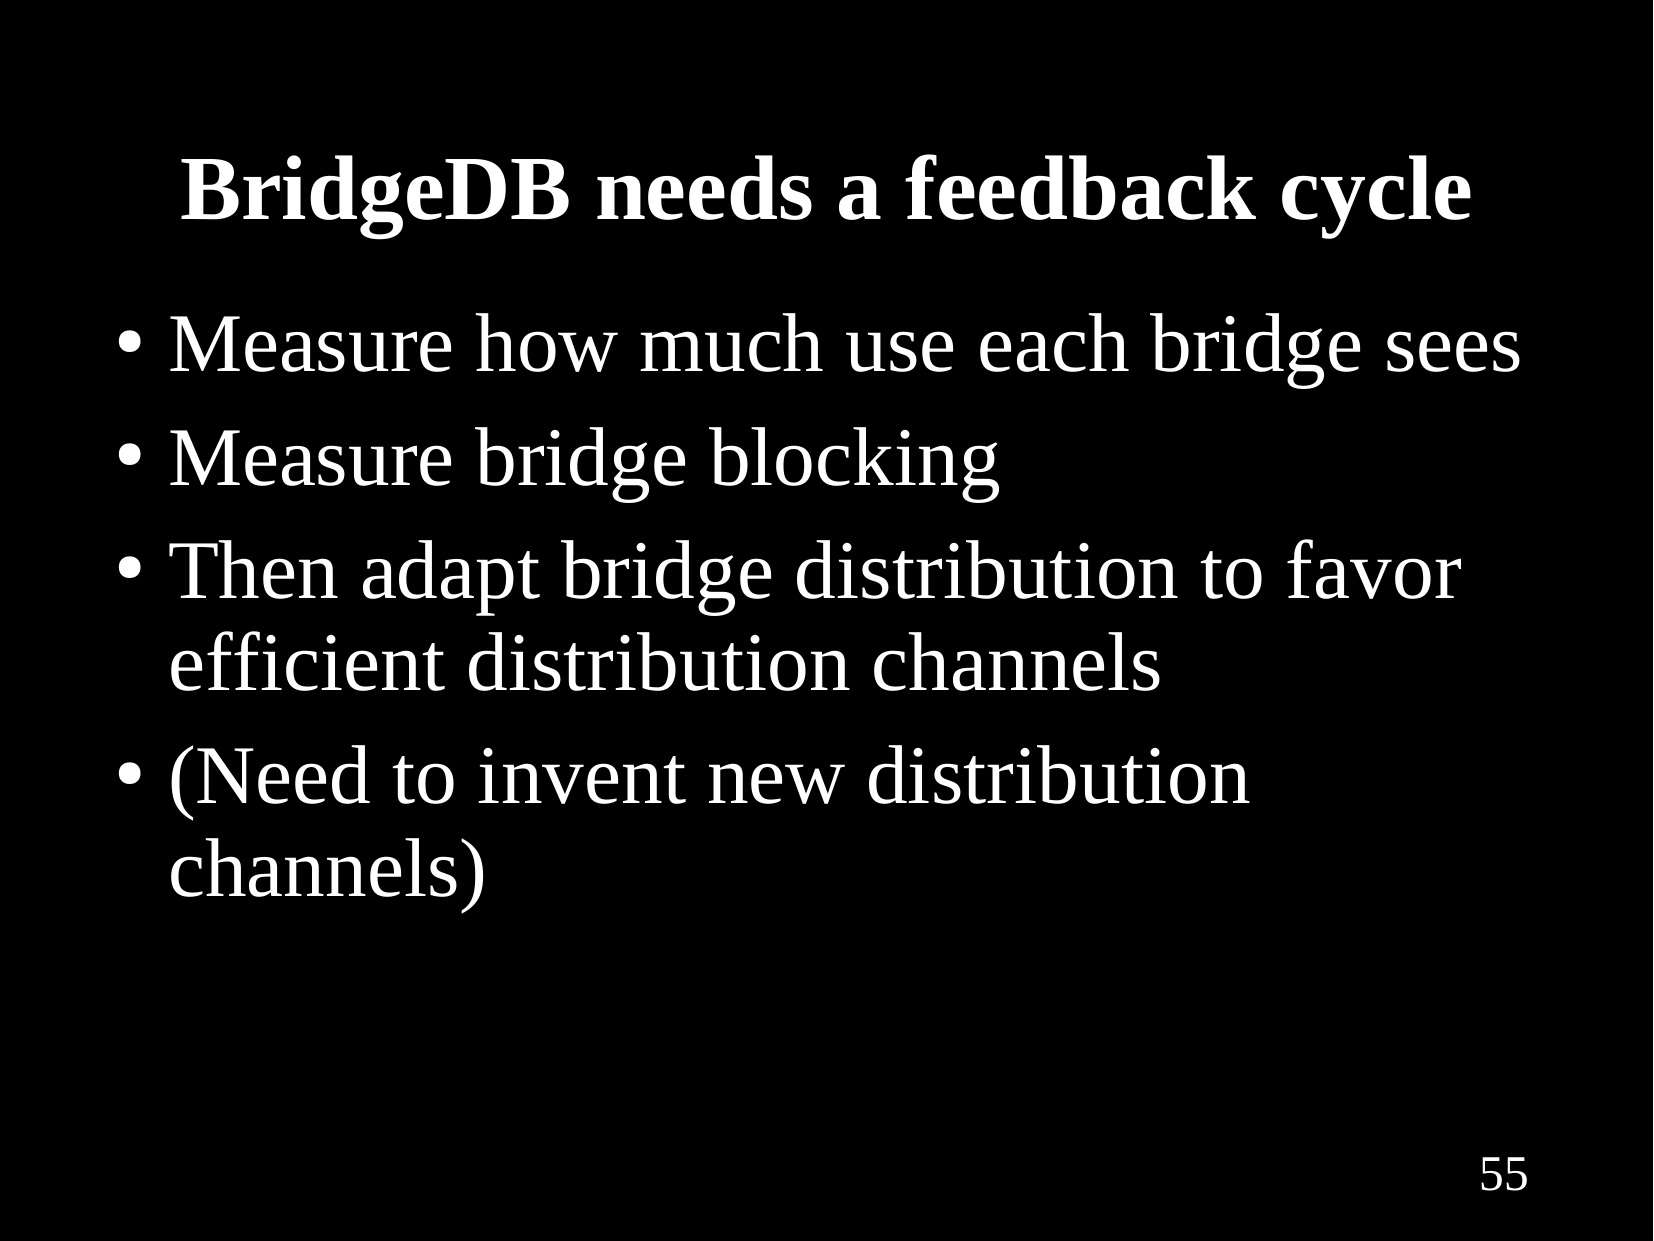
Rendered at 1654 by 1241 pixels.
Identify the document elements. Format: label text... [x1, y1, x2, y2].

title BridgeDB needs a feedback cycle [122, 92, 1534, 284]
list Measure how much use each bridge sees Measure bridge blocking Then adapt bridge distribution to favor efficient distribution channels (Need to invent new distribution channels) [97, 297, 1580, 1157]
